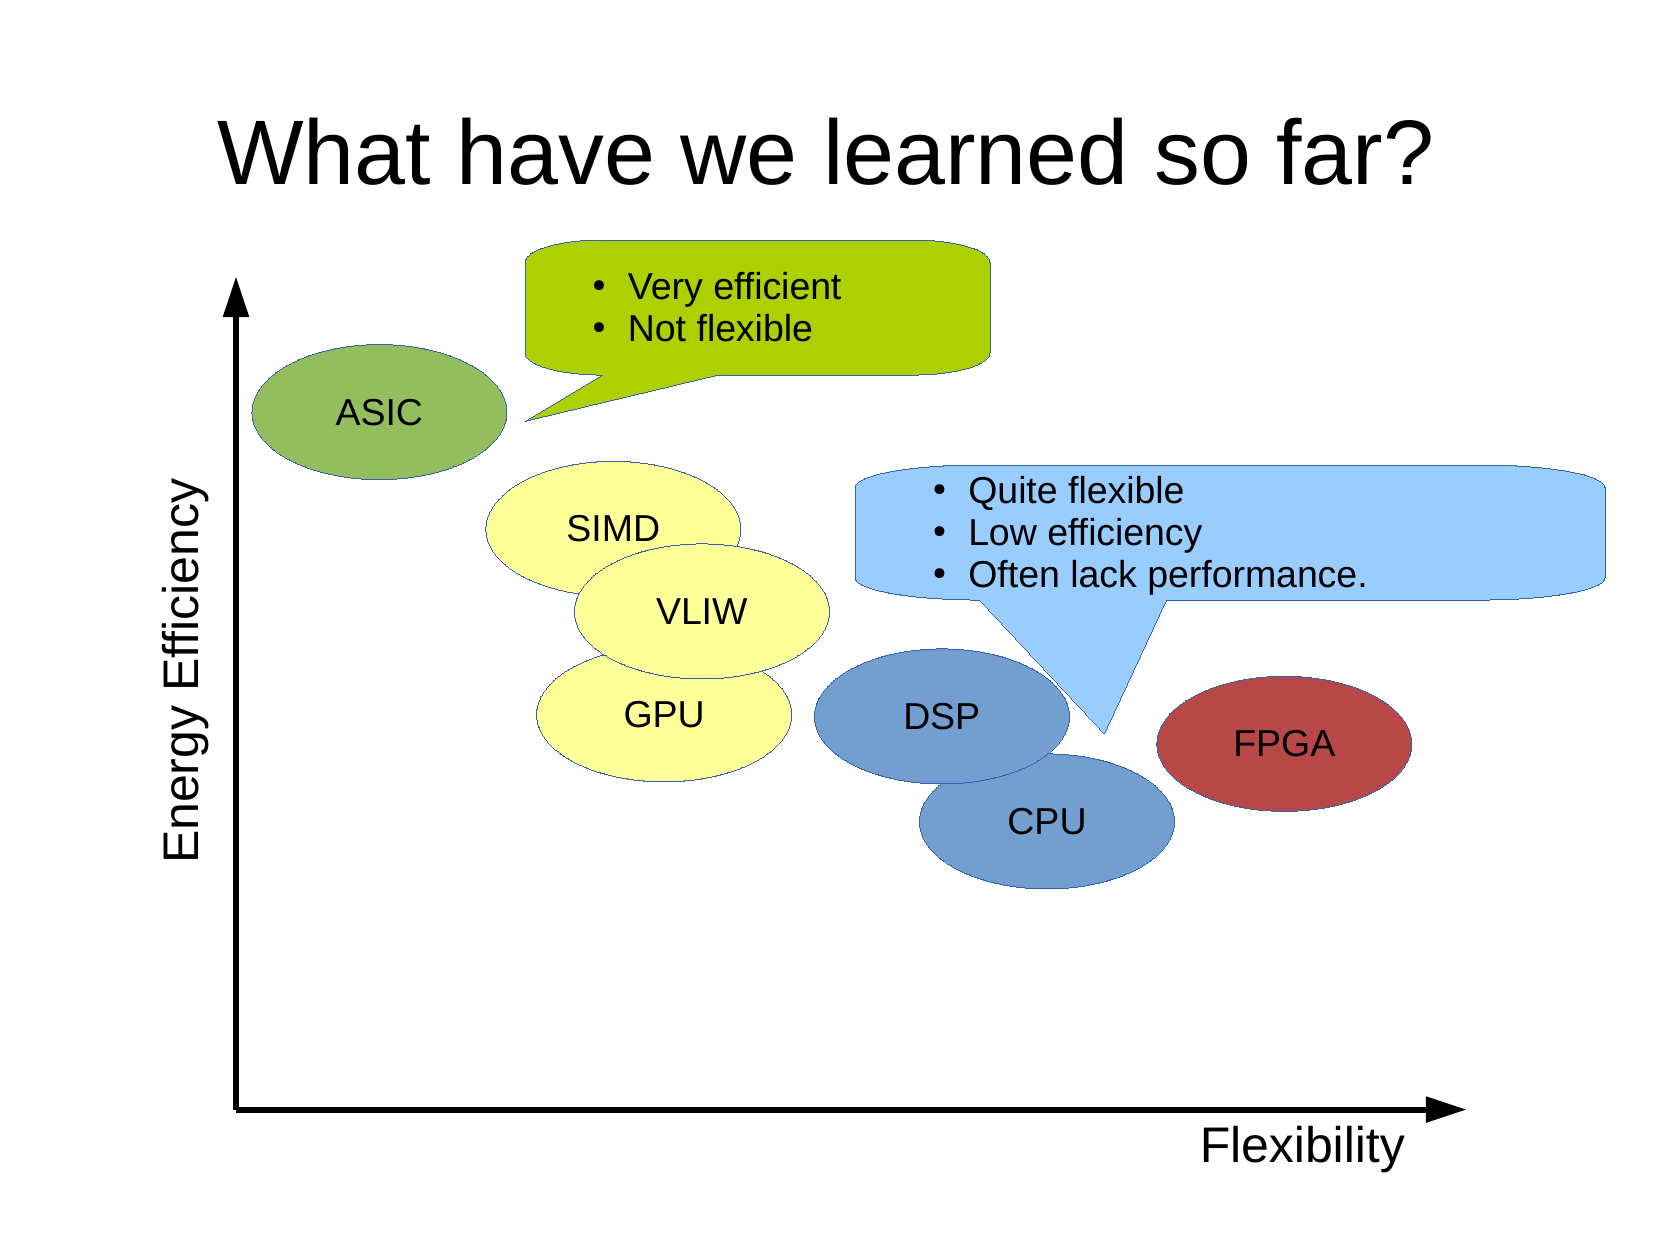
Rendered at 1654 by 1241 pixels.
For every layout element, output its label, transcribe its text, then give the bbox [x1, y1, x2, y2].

text_box DSP [814, 648, 1070, 784]
text_box Energy Efficiency [146, 464, 217, 879]
text_box FPGA [1156, 676, 1412, 812]
text_box Flexibility [1185, 1109, 1420, 1181]
text_box Quite flexible Low efficiency Often lack performance. [855, 465, 1606, 734]
title What have we learned so far? [82, 49, 1571, 257]
text_box VLIW [574, 543, 830, 679]
text_box ASIC [251, 344, 507, 480]
text_box GPU [536, 655, 792, 782]
text_box SIMD [485, 461, 741, 594]
text_box CPU [919, 753, 1175, 889]
text_box [880, 980, 1571, 1191]
text_box Very efficient Not flexible [525, 240, 991, 422]
